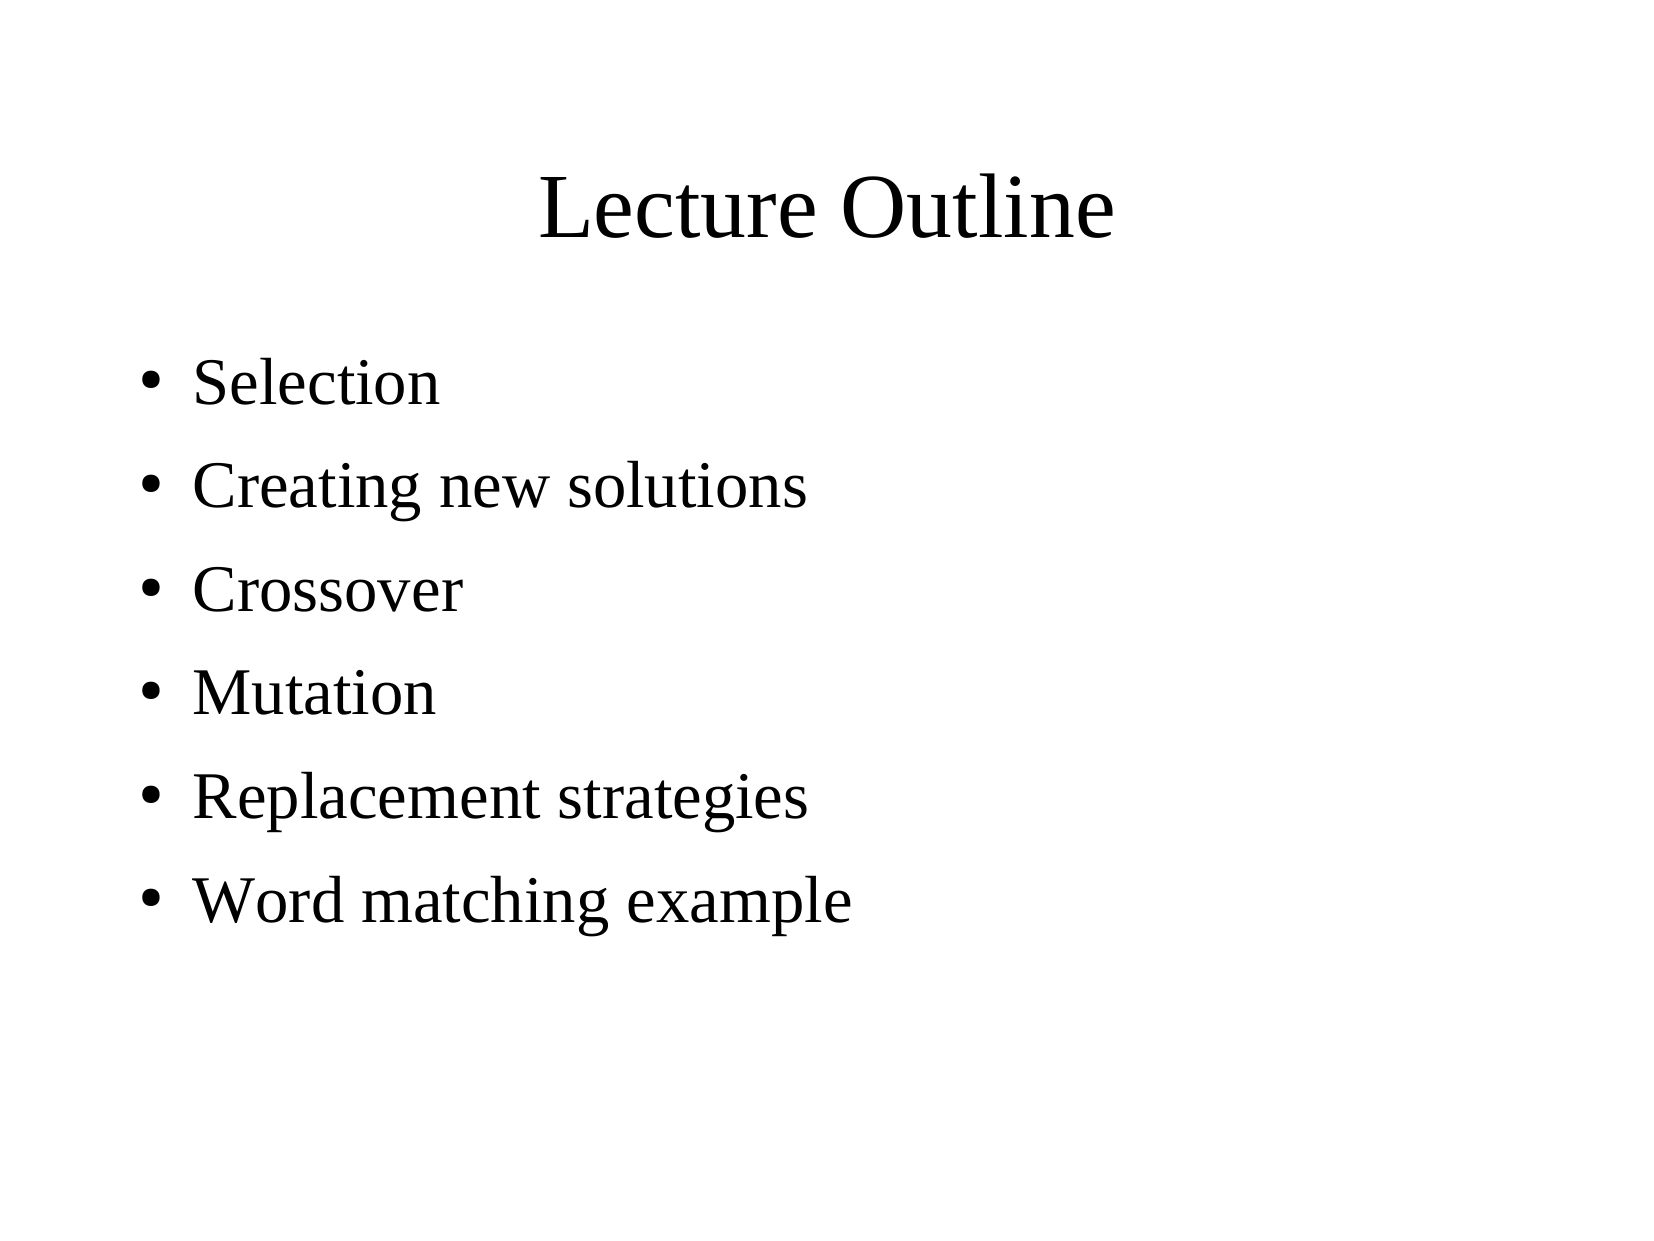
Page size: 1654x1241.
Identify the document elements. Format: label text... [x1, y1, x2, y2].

list Selection Creating new solutions Crossover Mutation Replacement strategies Word matching example [121, 344, 1534, 1127]
title Lecture Outline [121, 102, 1534, 311]
